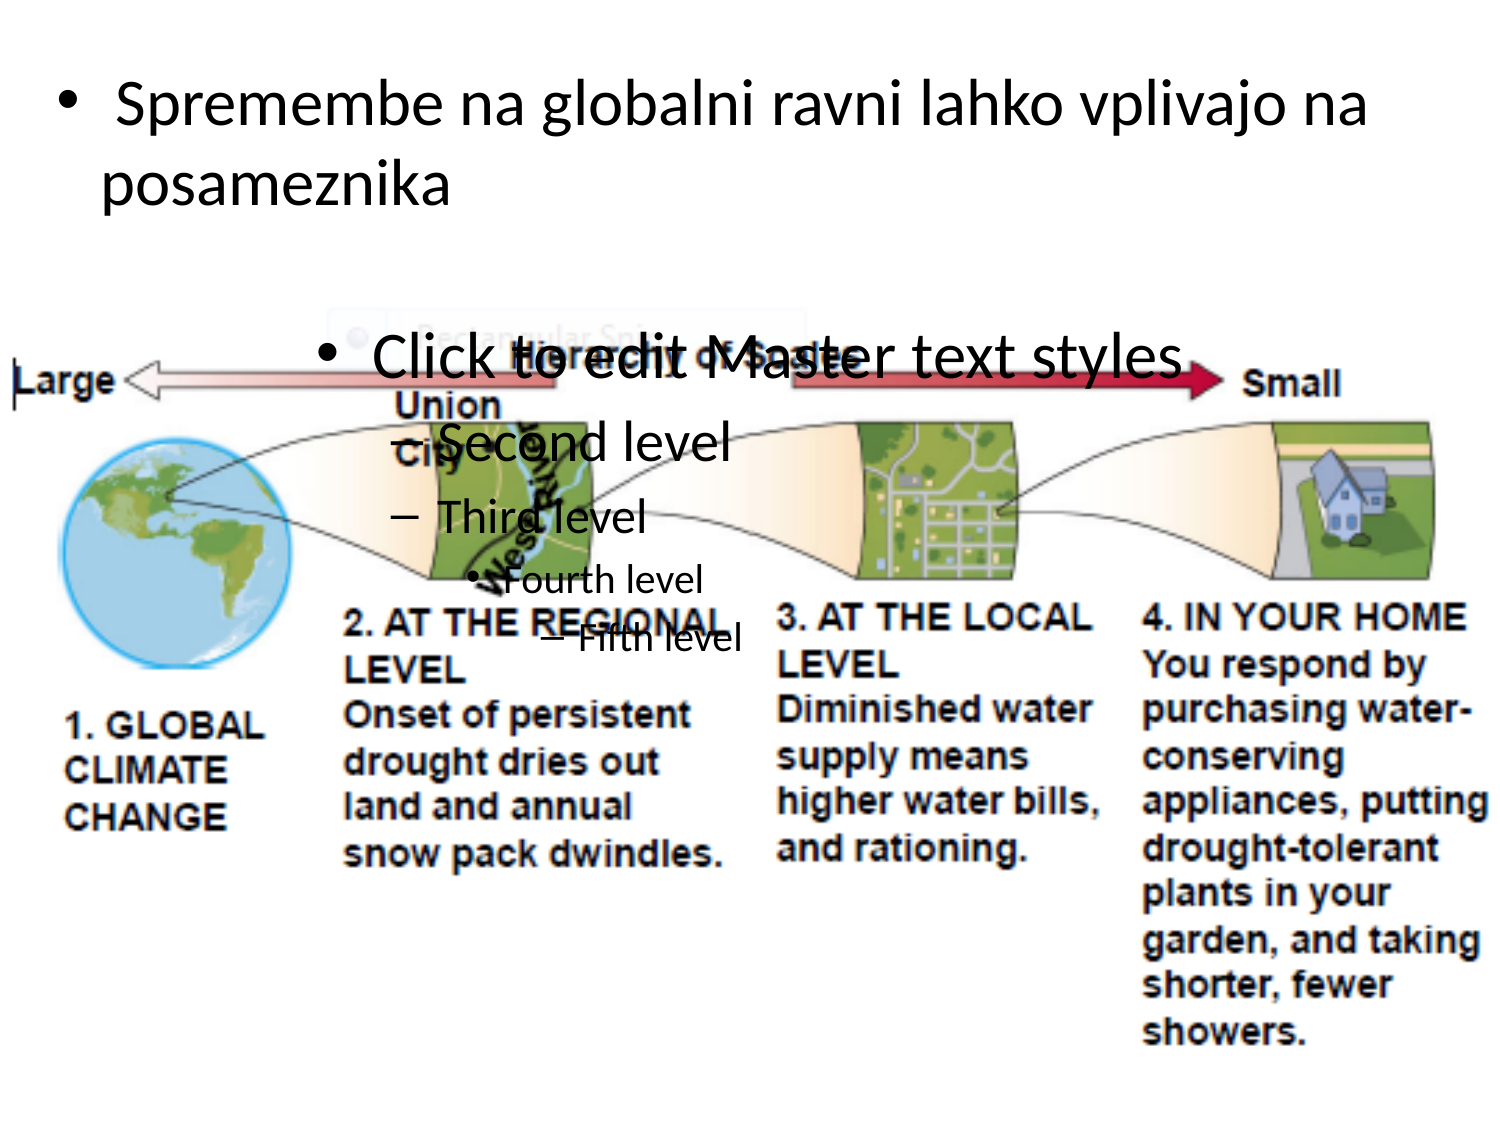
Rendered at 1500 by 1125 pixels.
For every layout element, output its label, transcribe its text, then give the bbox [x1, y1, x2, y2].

picture [0, 303, 1500, 1057]
title Spremembe na globalni ravni lahko vplivajo na posameznika [41, 45, 1500, 233]
